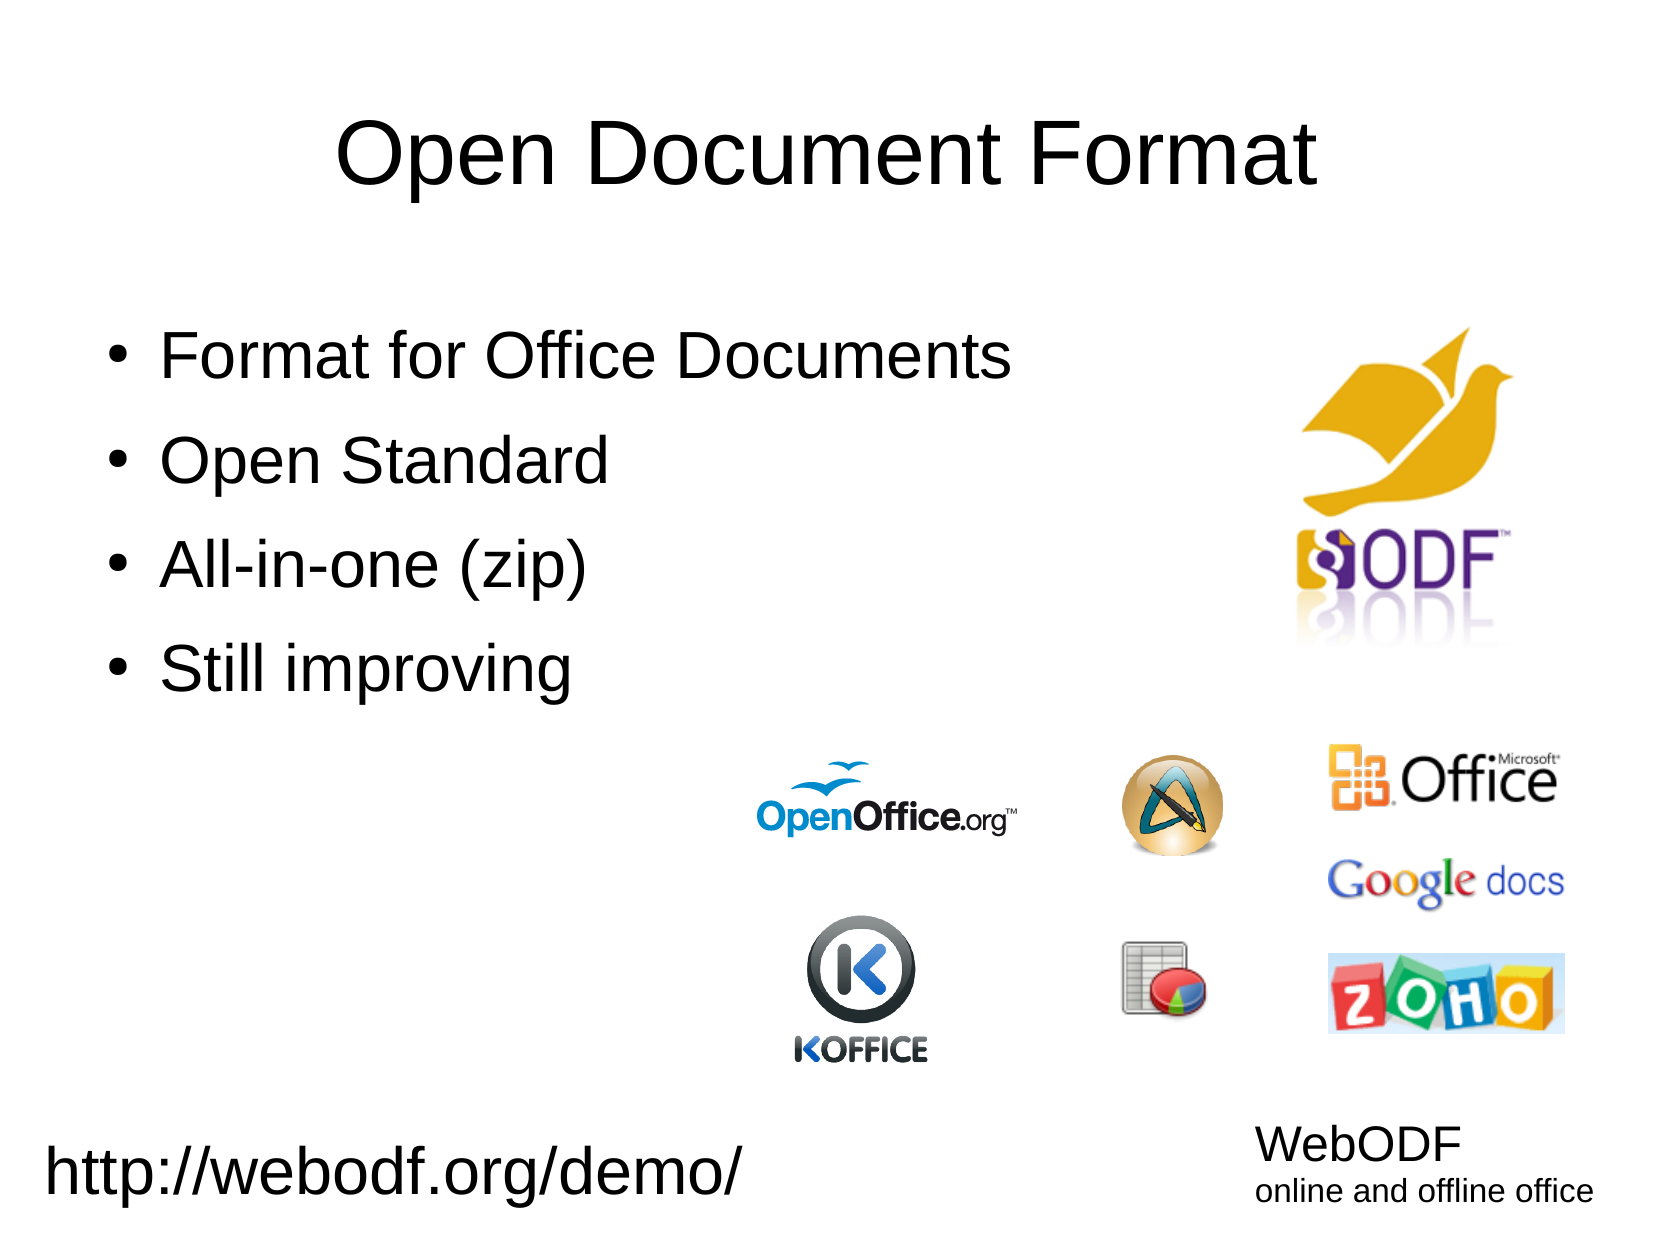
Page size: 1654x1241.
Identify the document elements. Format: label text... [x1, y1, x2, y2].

picture [1119, 933, 1208, 1022]
picture [1269, 324, 1536, 717]
picture [1328, 858, 1565, 916]
title Open Document Format [82, 49, 1571, 257]
text_box http://webodf.org/demo/ [29, 1126, 1240, 1216]
picture [738, 726, 1034, 875]
picture [1328, 953, 1565, 1034]
list Format for Office Documents Open Standard All-in-one (zip) Still improving [88, 318, 1577, 1123]
picture [1328, 743, 1565, 813]
text_box WebODF online and offline office [1240, 1108, 1611, 1217]
picture [1122, 755, 1223, 856]
picture [794, 915, 928, 1063]
